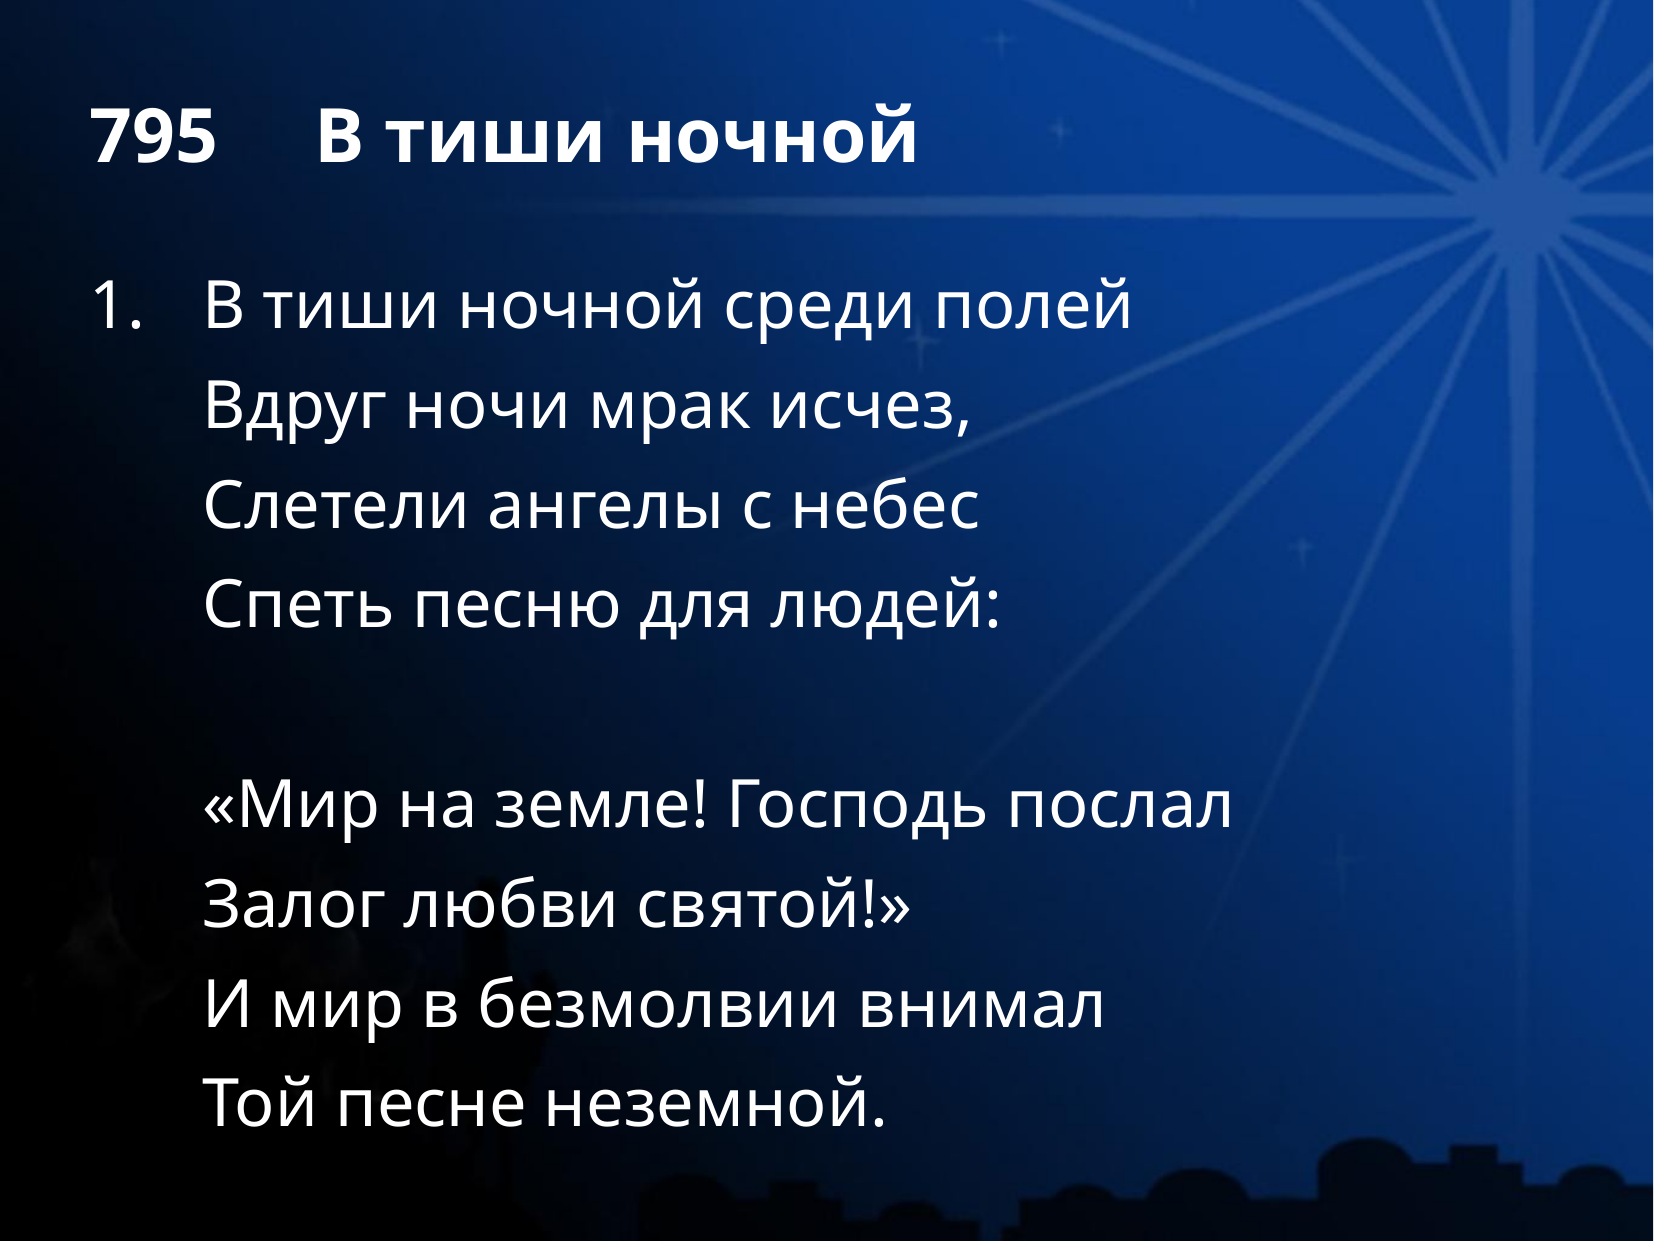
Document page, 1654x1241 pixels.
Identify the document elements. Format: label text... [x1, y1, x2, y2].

text_box 795 В тиши ночной [75, 75, 1576, 188]
text_box 1. В тиши ночной среди полей Вдруг ночи мрак исчез, Слетели ангелы с небес Спеть песню для людей: «Мир на земле! Господь послал Залог любви святой!» И мир в безмолвии внимал Той песне неземной. [75, 188, 1576, 1163]
picture [0, 0, 1654, 1241]
